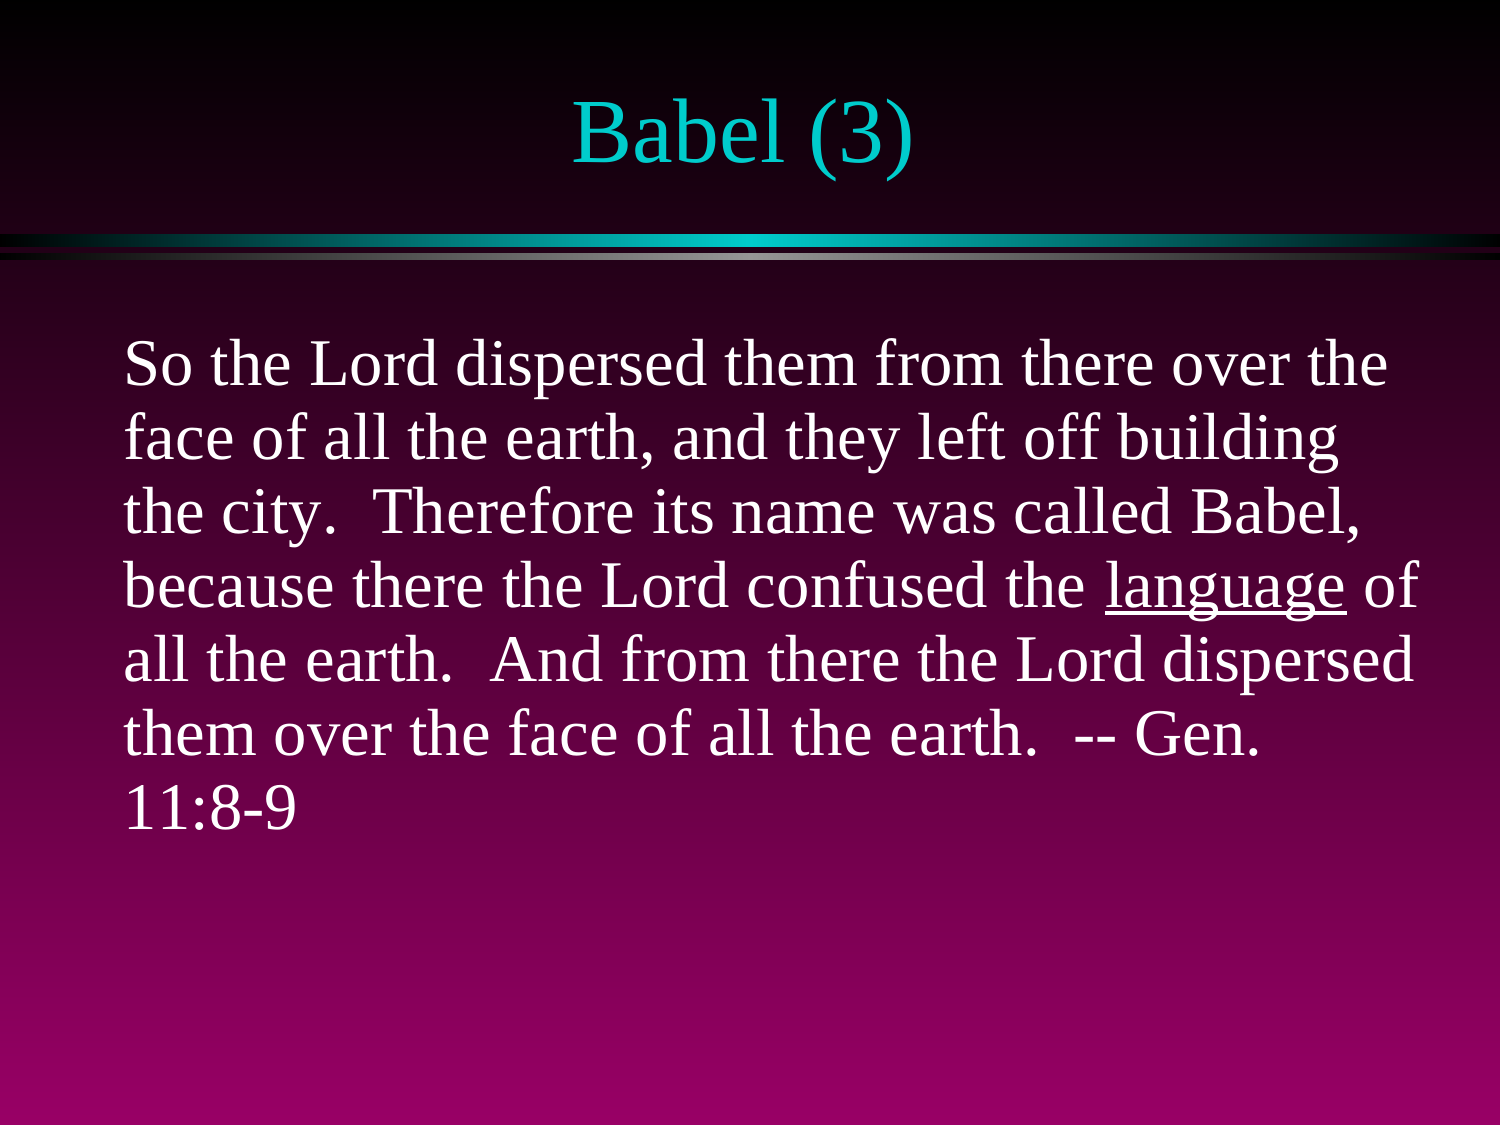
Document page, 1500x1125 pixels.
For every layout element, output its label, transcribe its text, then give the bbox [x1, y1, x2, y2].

title Babel (3) [99, 37, 1388, 225]
text_box So the Lord dispersed them from there over the face of all the earth, and they left off building the city. Therefore its name was called Babel, because there the Lord confused the language of all the earth. And from there the Lord dispersed them over the face of all the earth. -- Gen. 11:8-9 [109, 318, 1436, 852]
